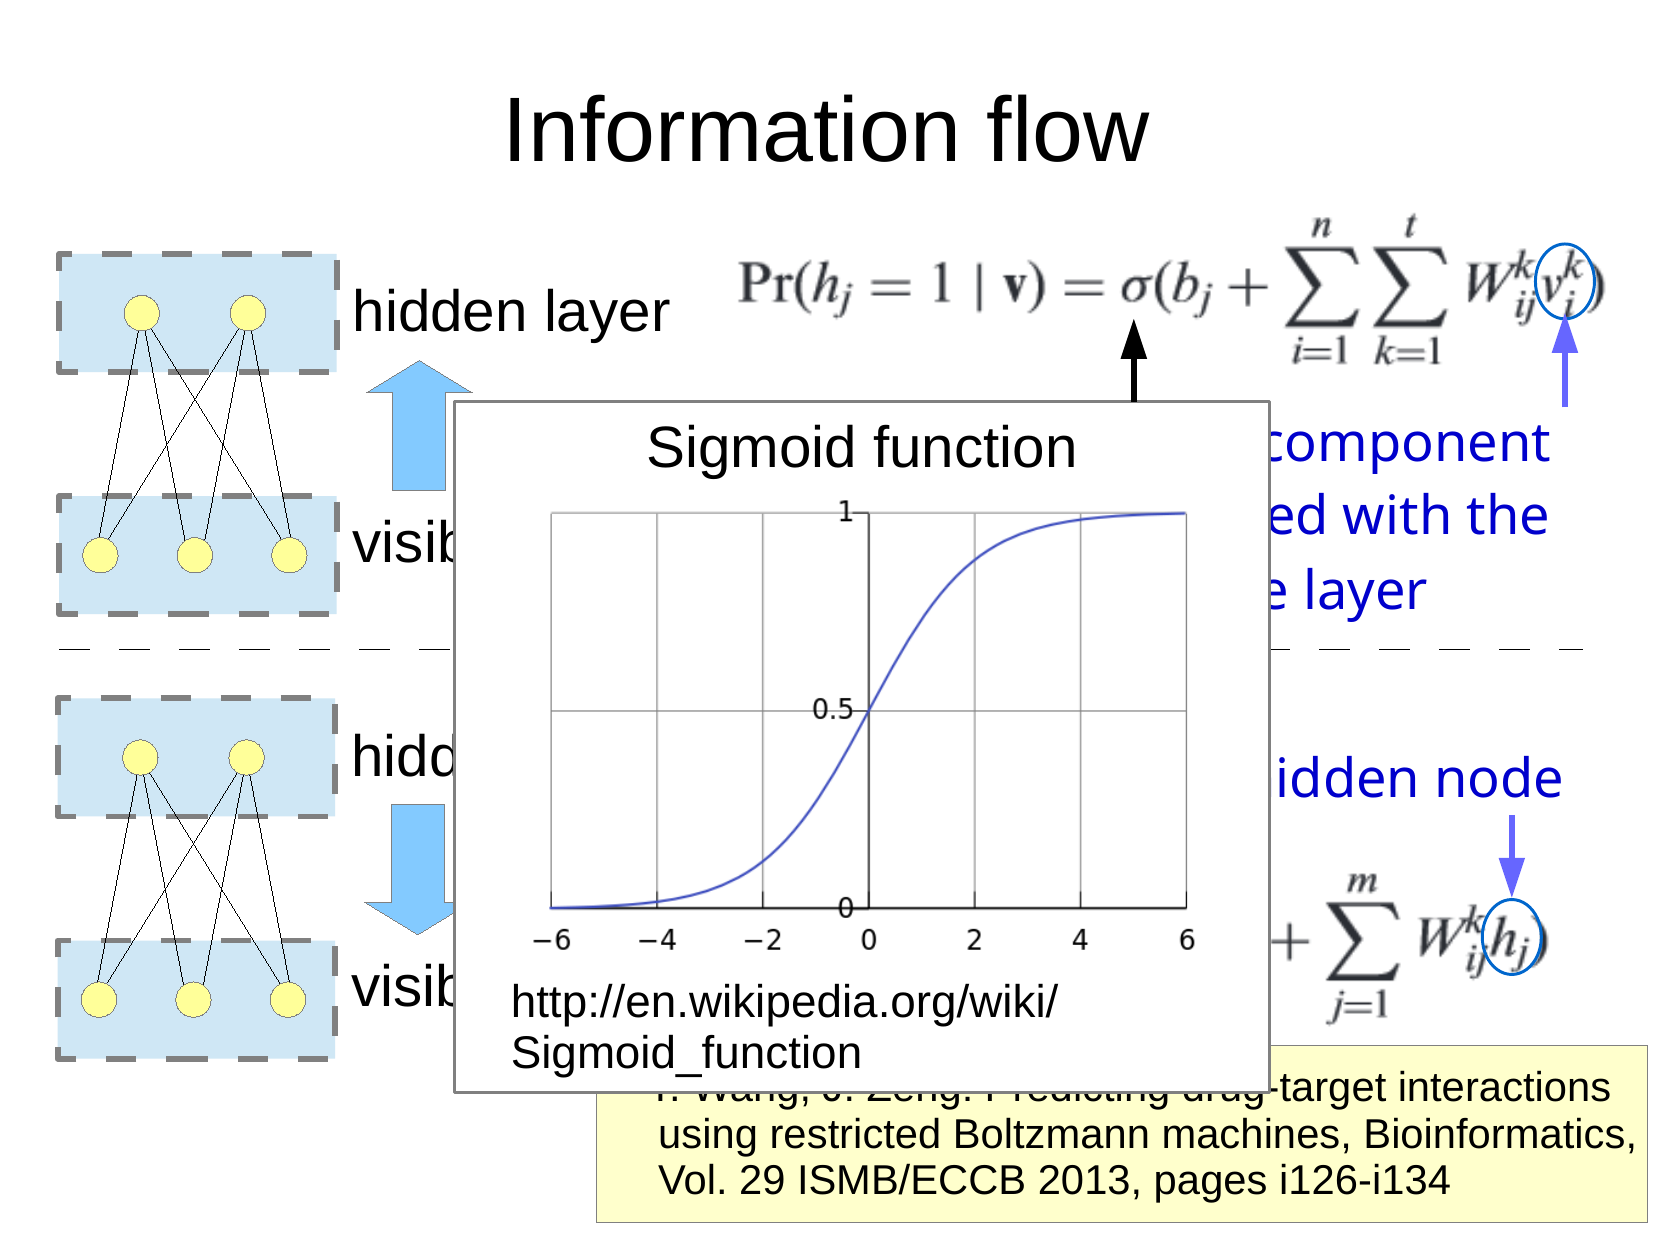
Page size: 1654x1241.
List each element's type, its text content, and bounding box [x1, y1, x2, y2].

text_box The value of the j-th hidden node [1270, 732, 1619, 819]
text_box [366, 360, 473, 491]
text_box visible layer [336, 946, 454, 1027]
picture [1484, 902, 1539, 972]
text_box hidden layer [336, 716, 454, 796]
text_box hidden layer [338, 271, 687, 352]
picture [1270, 868, 1597, 1045]
picture [706, 205, 1652, 389]
text_box [57, 698, 336, 817]
text_box visible layer [337, 502, 454, 582]
picture [1537, 246, 1592, 317]
text_box [364, 401, 1270, 1093]
title Information flow [82, 25, 1571, 233]
text_box The value of the k-th component of the vector associated with the i-th node of the visible layer [710, 395, 1131, 401]
text_box Sigmoid function [631, 407, 1105, 488]
picture [513, 487, 1209, 968]
text_box [57, 940, 336, 1059]
text_box http://en.wikipedia.org/wiki/ Sigmoid_function [496, 968, 1459, 1086]
text_box The value of the k-th component of the vector associated with the i-th node of the visible layer [1137, 395, 1637, 624]
text_box Y. Wang, J. Zeng: Predicting drug-target interactions using restricted Boltzmann machines, Bioinformatics, Vol. 29 ISMB/ECCB 2013, pages i126-i134 [596, 1045, 1648, 1223]
text_box [59, 253, 337, 373]
text_box [59, 496, 337, 615]
